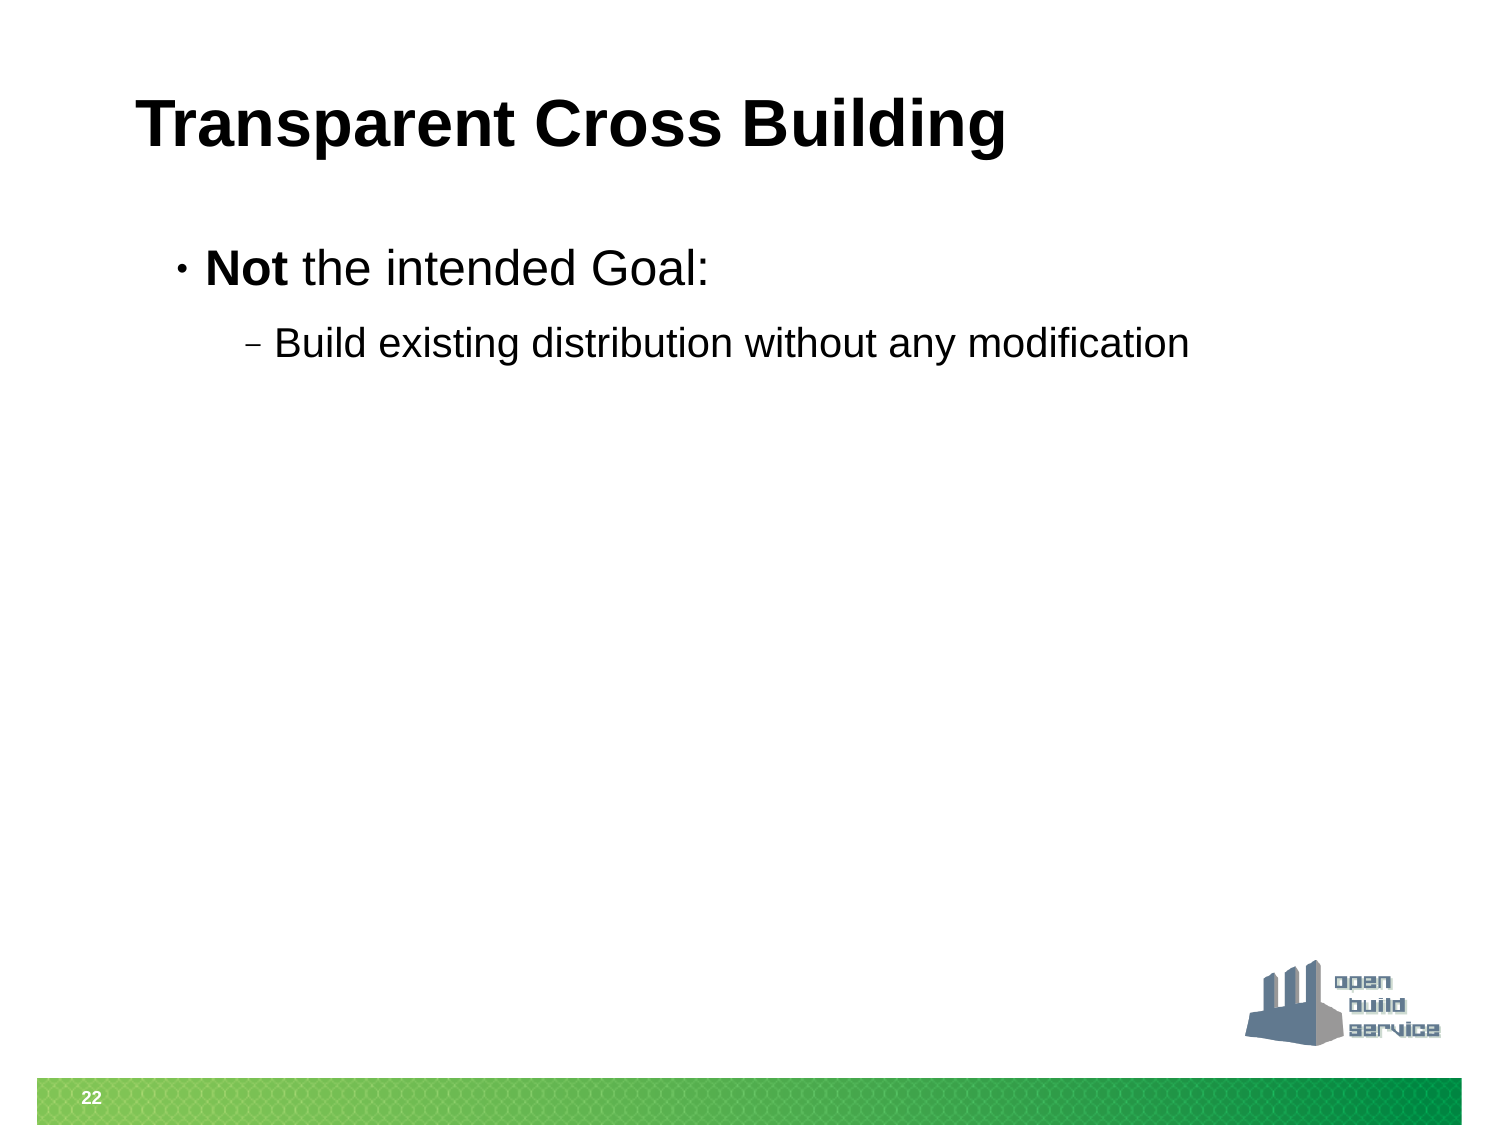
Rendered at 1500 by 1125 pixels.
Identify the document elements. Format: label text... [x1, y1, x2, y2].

list Not the intended Goal: Build existing distribution without any modification [133, 240, 1370, 983]
picture [1245, 960, 1441, 1046]
title Transparent Cross Building [135, 41, 1372, 204]
picture [37, 1078, 1462, 1125]
